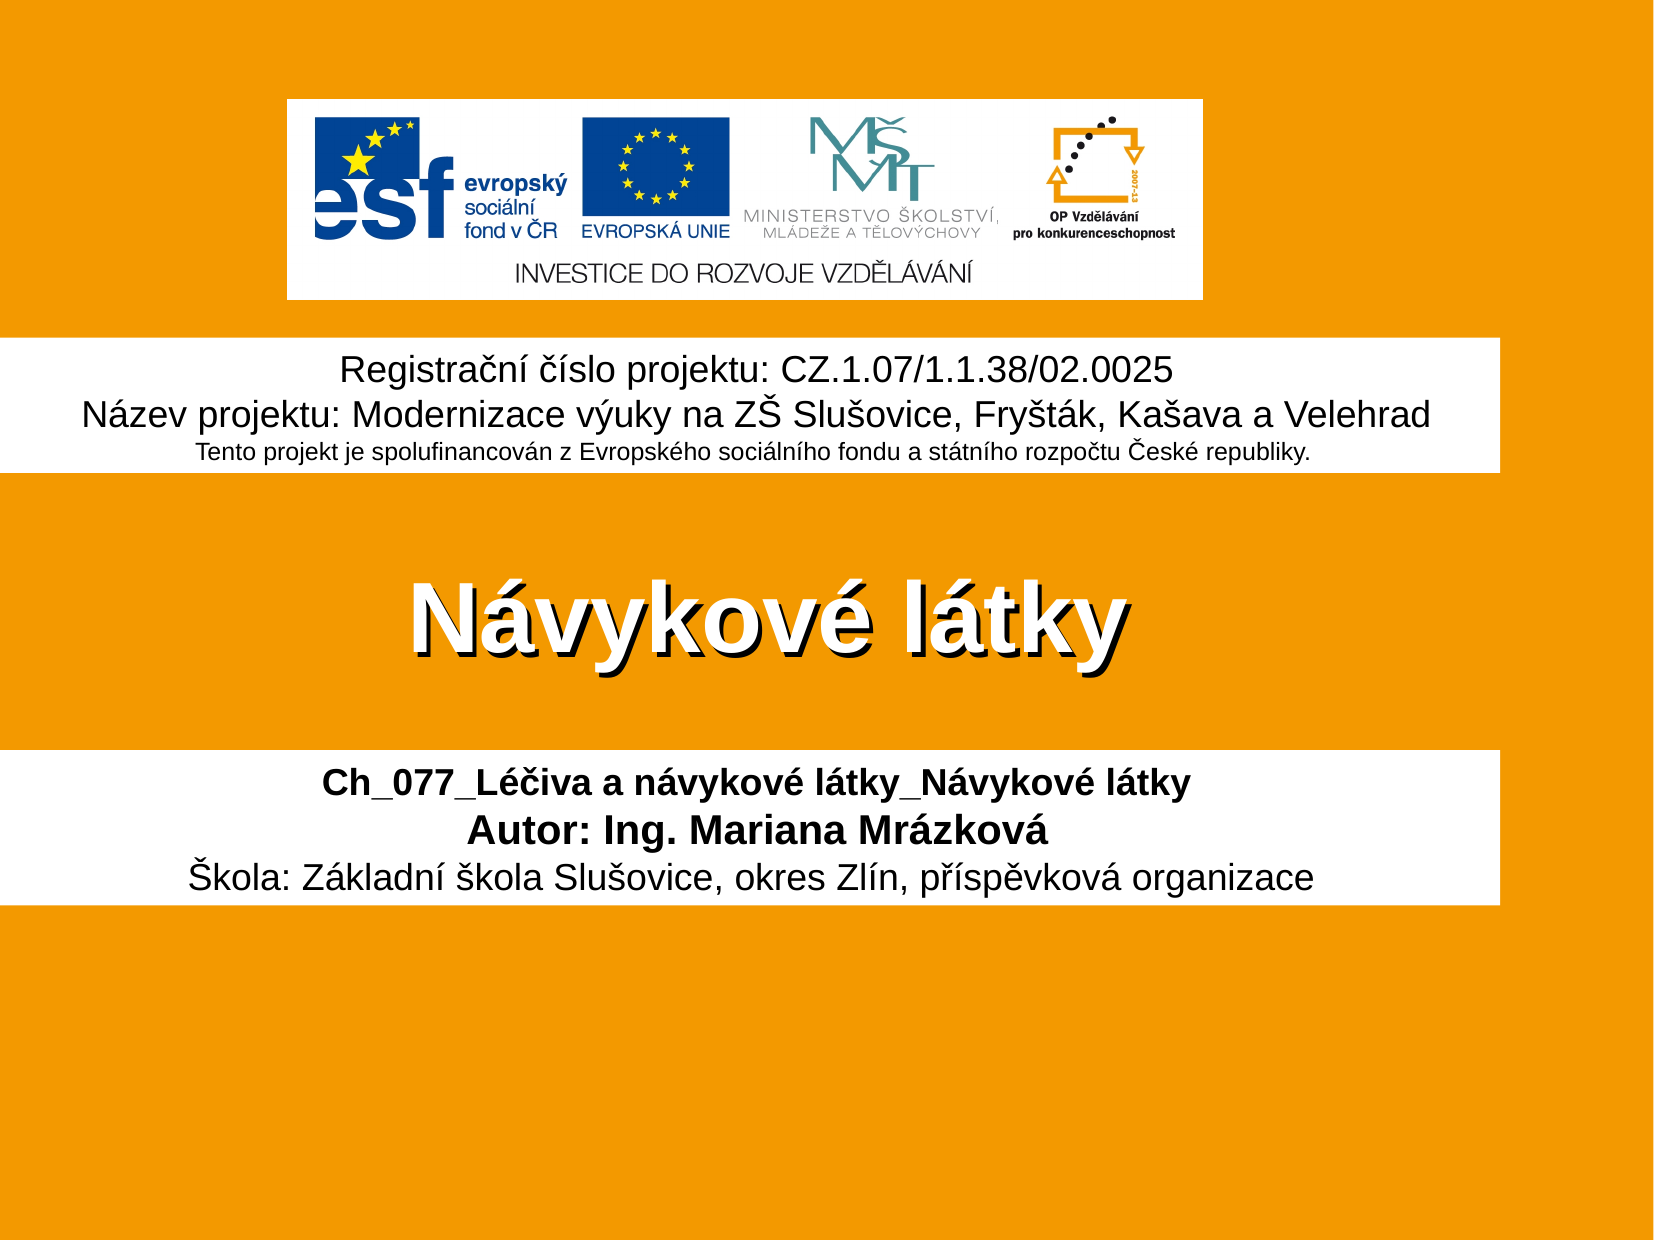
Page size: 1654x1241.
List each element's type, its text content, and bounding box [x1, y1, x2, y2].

text_box Ch_077_Léčiva a návykové látky_Návykové látky Autor: Ing. Mariana Mrázková Škola: Základní škola Slušovice, okres Zlín, příspěvková organizace [0, 750, 1501, 906]
picture [287, 99, 1203, 300]
title Návykové látky [112, 537, 1388, 688]
text_box Registrační číslo projektu: CZ.1.07/1.1.38/02.0025 Název projektu: Modernizace výuky na ZŠ Slušovice, Fryšták, Kašava a Velehrad Tento projekt je spolufinancován z Evropského sociálního fondu a státního rozpočtu České republiky. [0, 337, 1501, 473]
